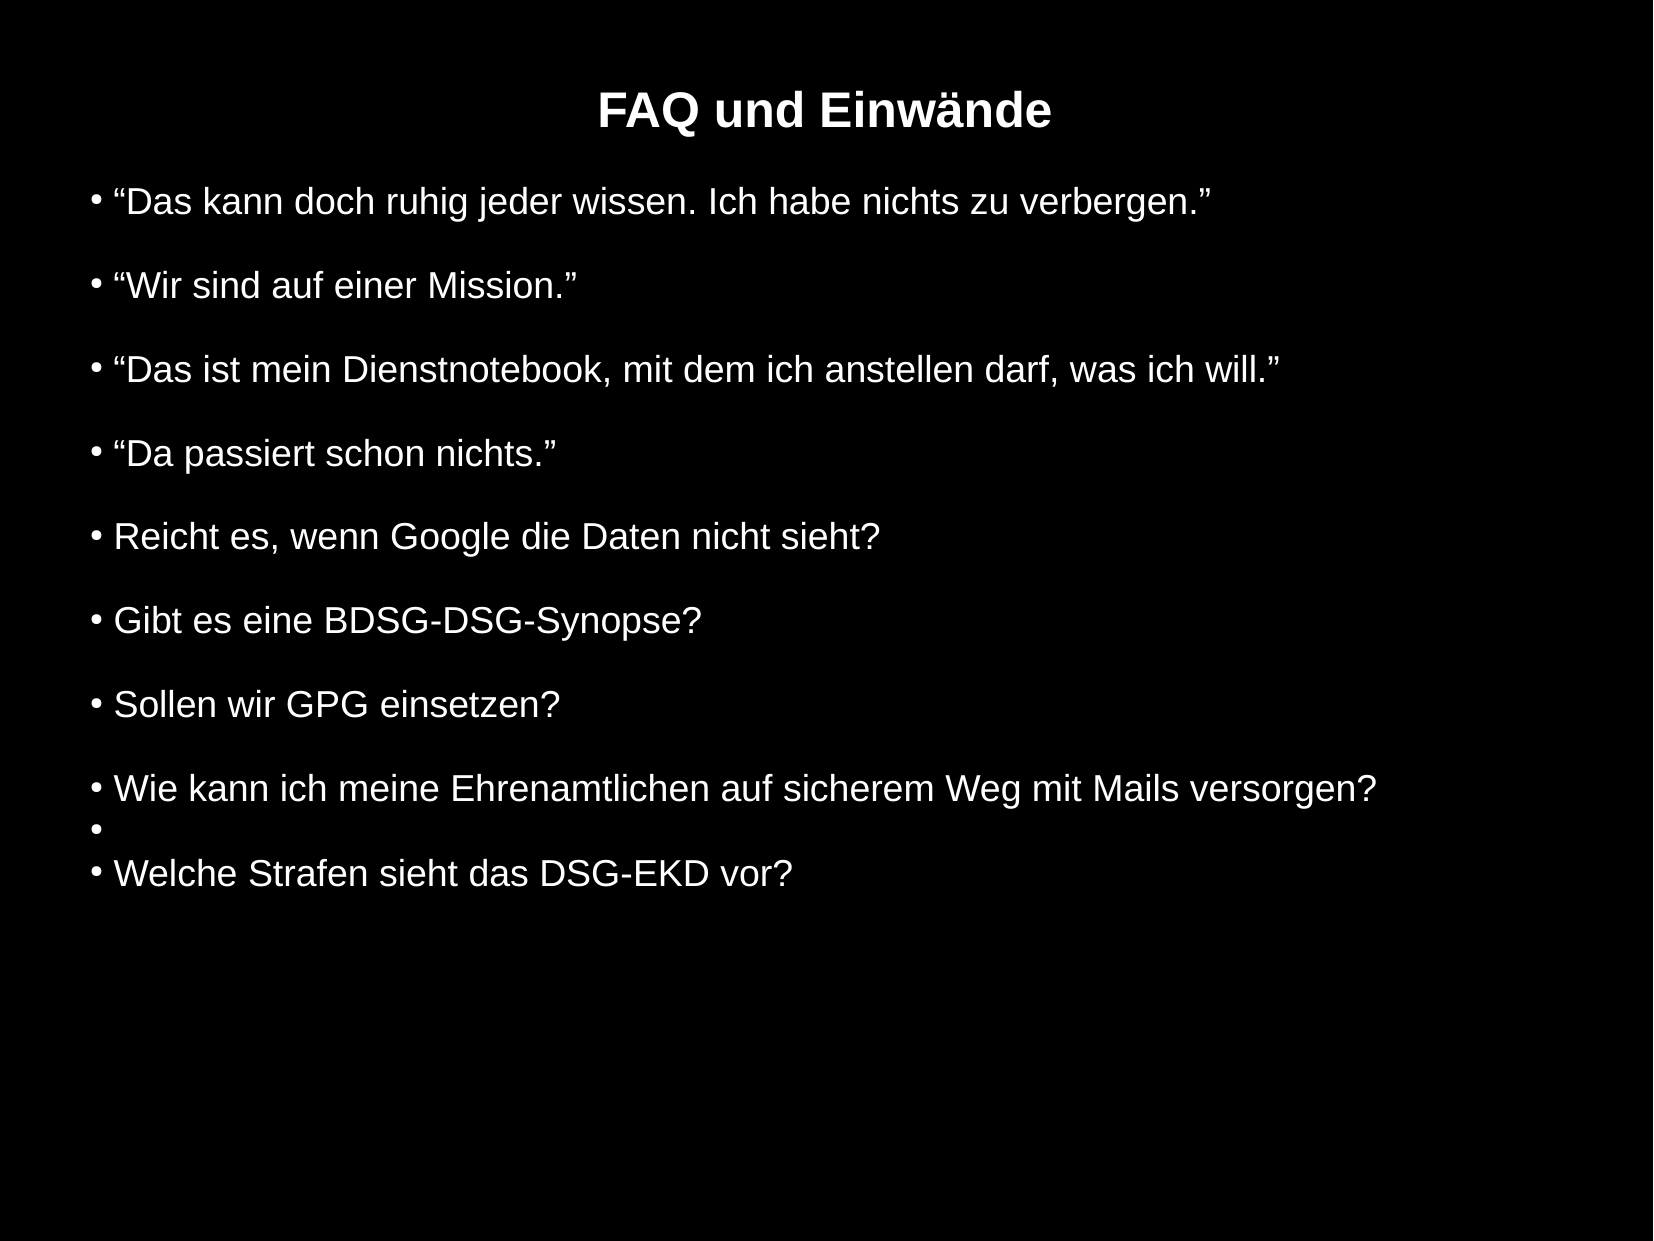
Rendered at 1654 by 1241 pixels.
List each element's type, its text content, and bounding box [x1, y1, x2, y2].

text_box FAQ und Einwände “Das kann doch ruhig jeder wissen. Ich habe nichts zu verbergen.” “Wir sind auf einer Mission.” “Das ist mein Dienstnotebook, mit dem ich anstellen darf, was ich will.” “Da passiert schon nichts.” Reicht es, wenn Google die Daten nicht sieht? Gibt es eine BDSG-DSG-Synopse? Sollen wir GPG einsetzen? Wie kann ich meine Ehrenamtlichen auf sicherem Weg mit Mails versorgen? Welche Strafen sieht das DSG-EKD vor? [75, 75, 1576, 902]
